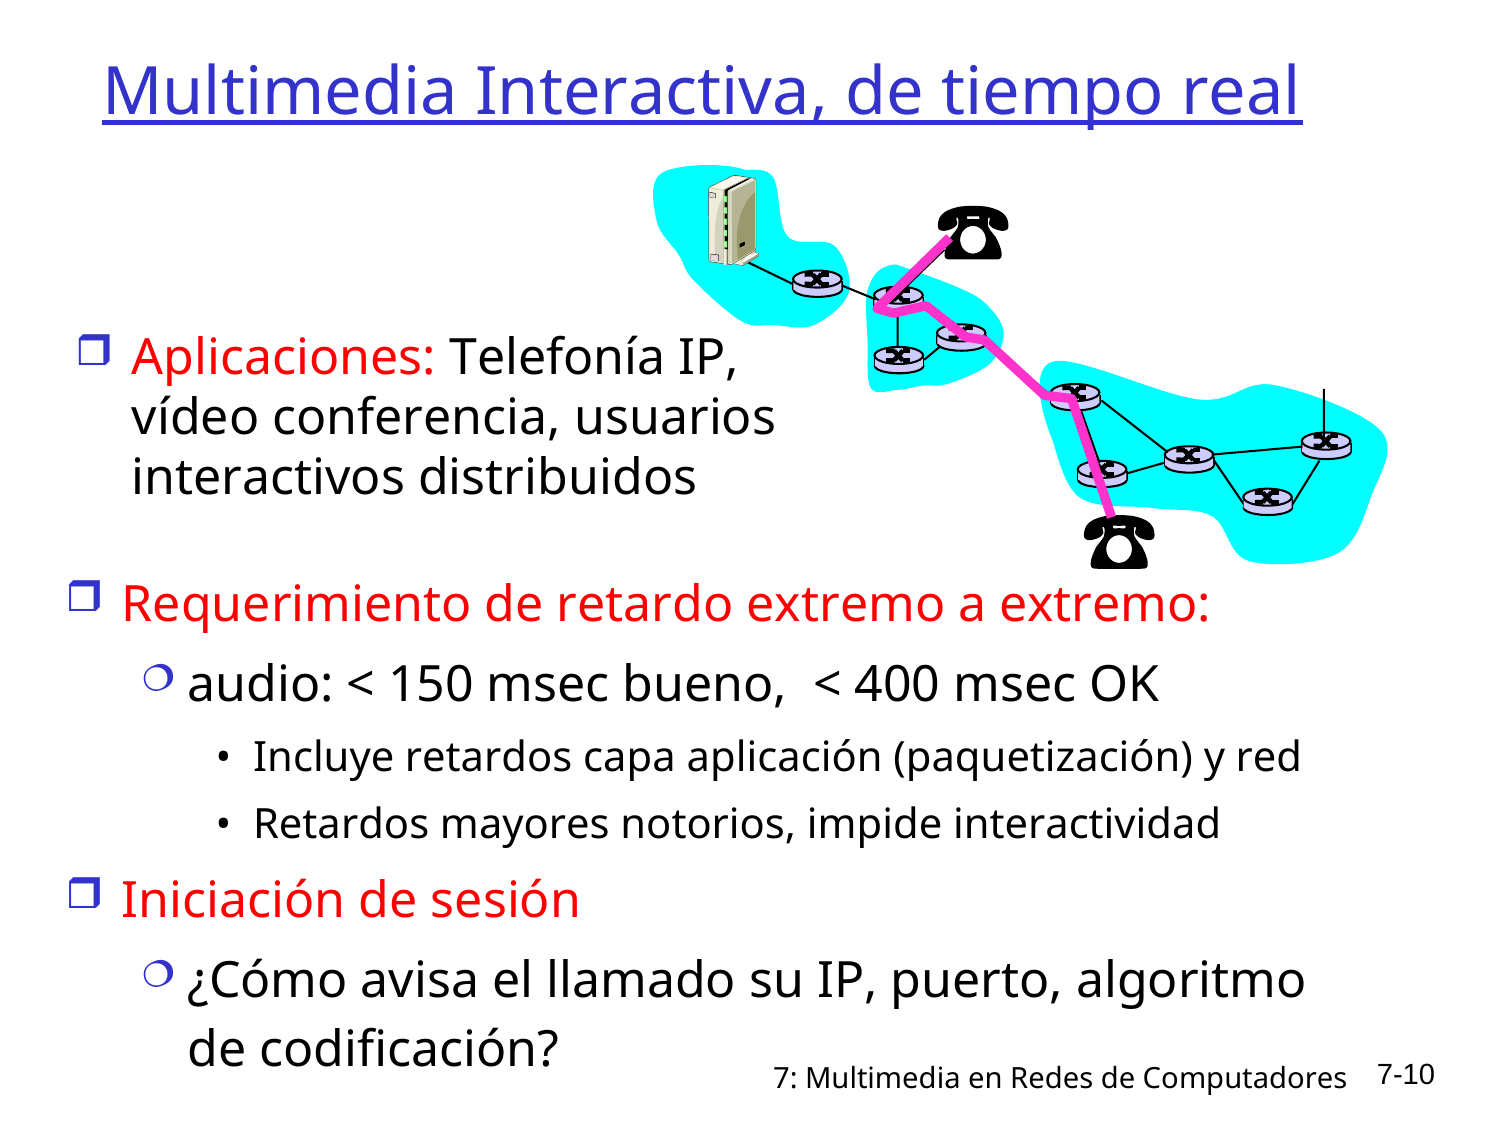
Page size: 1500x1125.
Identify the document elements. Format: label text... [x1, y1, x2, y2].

text_box [1040, 399, 1102, 505]
text_box [866, 264, 910, 303]
list Requerimiento de retardo extremo a extremo: audio: < 150 msec bueno, < 400 msec OK Incluye retardos capa aplicación (paquetización) y red Retardos mayores notorios, impide interactividad Iniciación de sesión ¿Cómo avisa el llamado su IP, puerto, algoritmo de codificación? [50, 559, 1354, 1071]
text_box [888, 273, 1004, 348]
text_box [866, 297, 886, 317]
text_box [893, 311, 996, 391]
picture [708, 175, 760, 266]
title Multimedia Interactiva, de tiempo real [87, 17, 1426, 161]
text_box [1039, 360, 1388, 565]
picture [1083, 515, 1155, 569]
text_box [653, 165, 850, 317]
picture [937, 205, 1009, 260]
text_box Aplicaciones: Telefonía IP, vídeo conferencia, usuarios interactivos distribuidos [60, 317, 893, 525]
